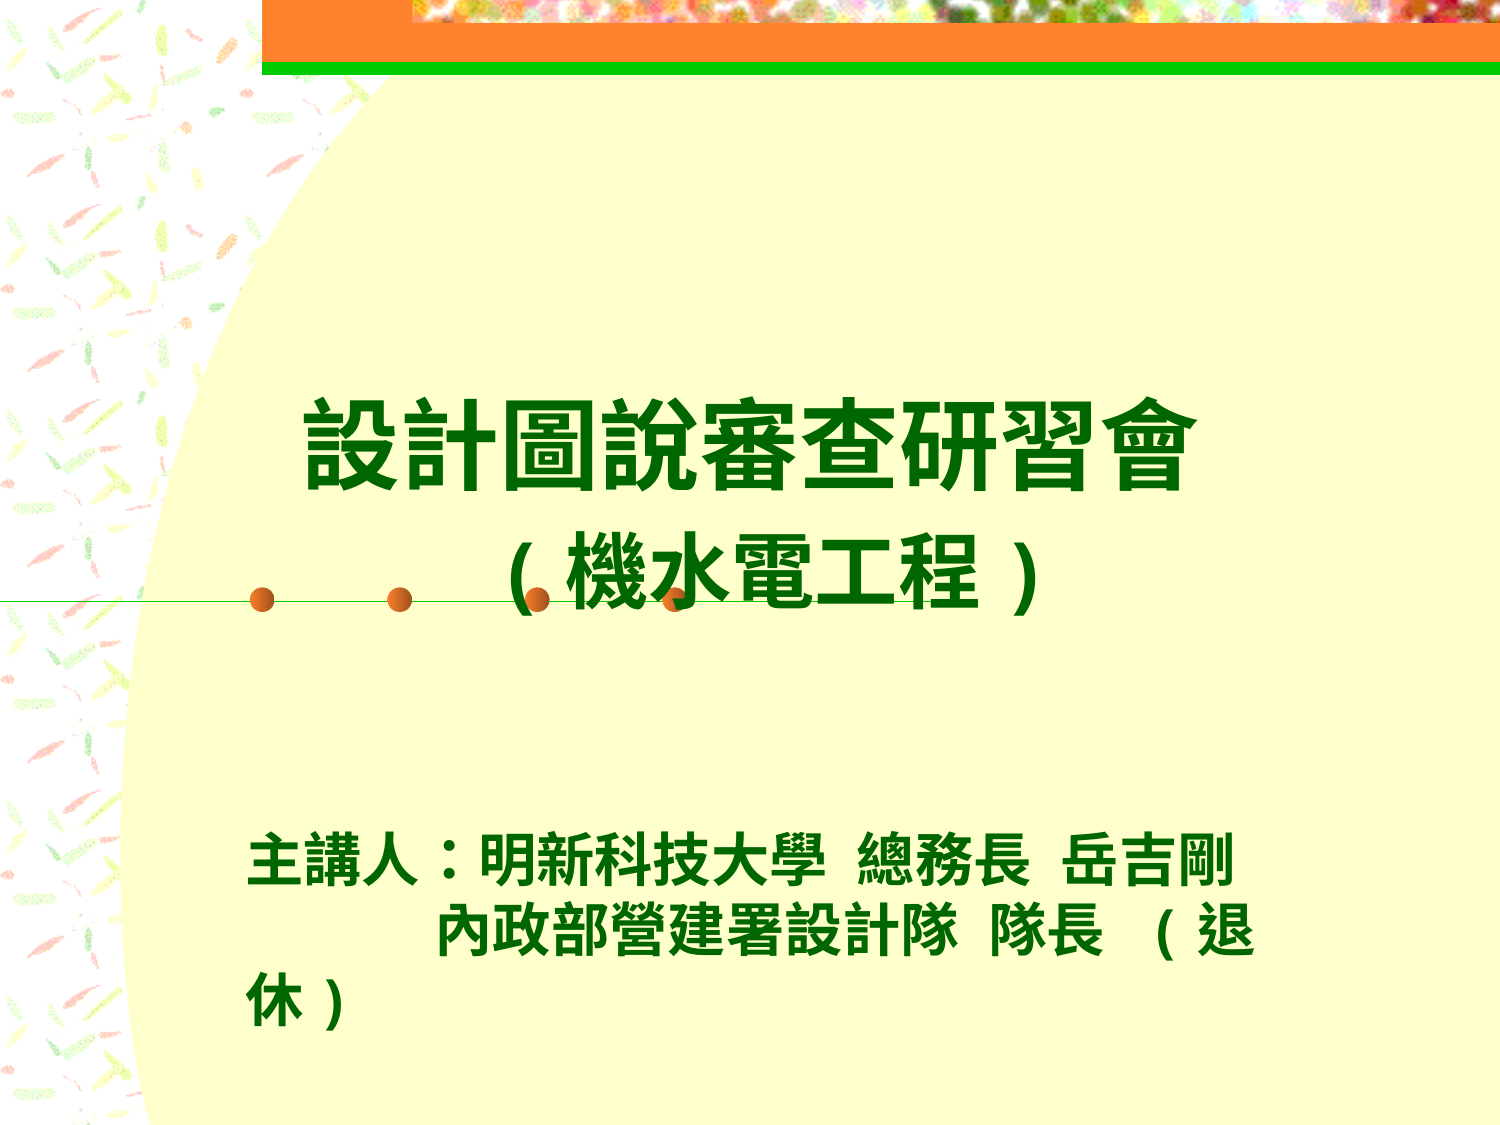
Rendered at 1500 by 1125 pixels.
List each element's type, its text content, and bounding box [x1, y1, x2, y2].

title 設計圖說審查研習會 (機水電工程) [112, 375, 1388, 563]
text_box 主講人：明新科技大學 總務長 岳吉剛 內政部營建署設計隊 隊長 (退休) [230, 816, 1355, 1125]
